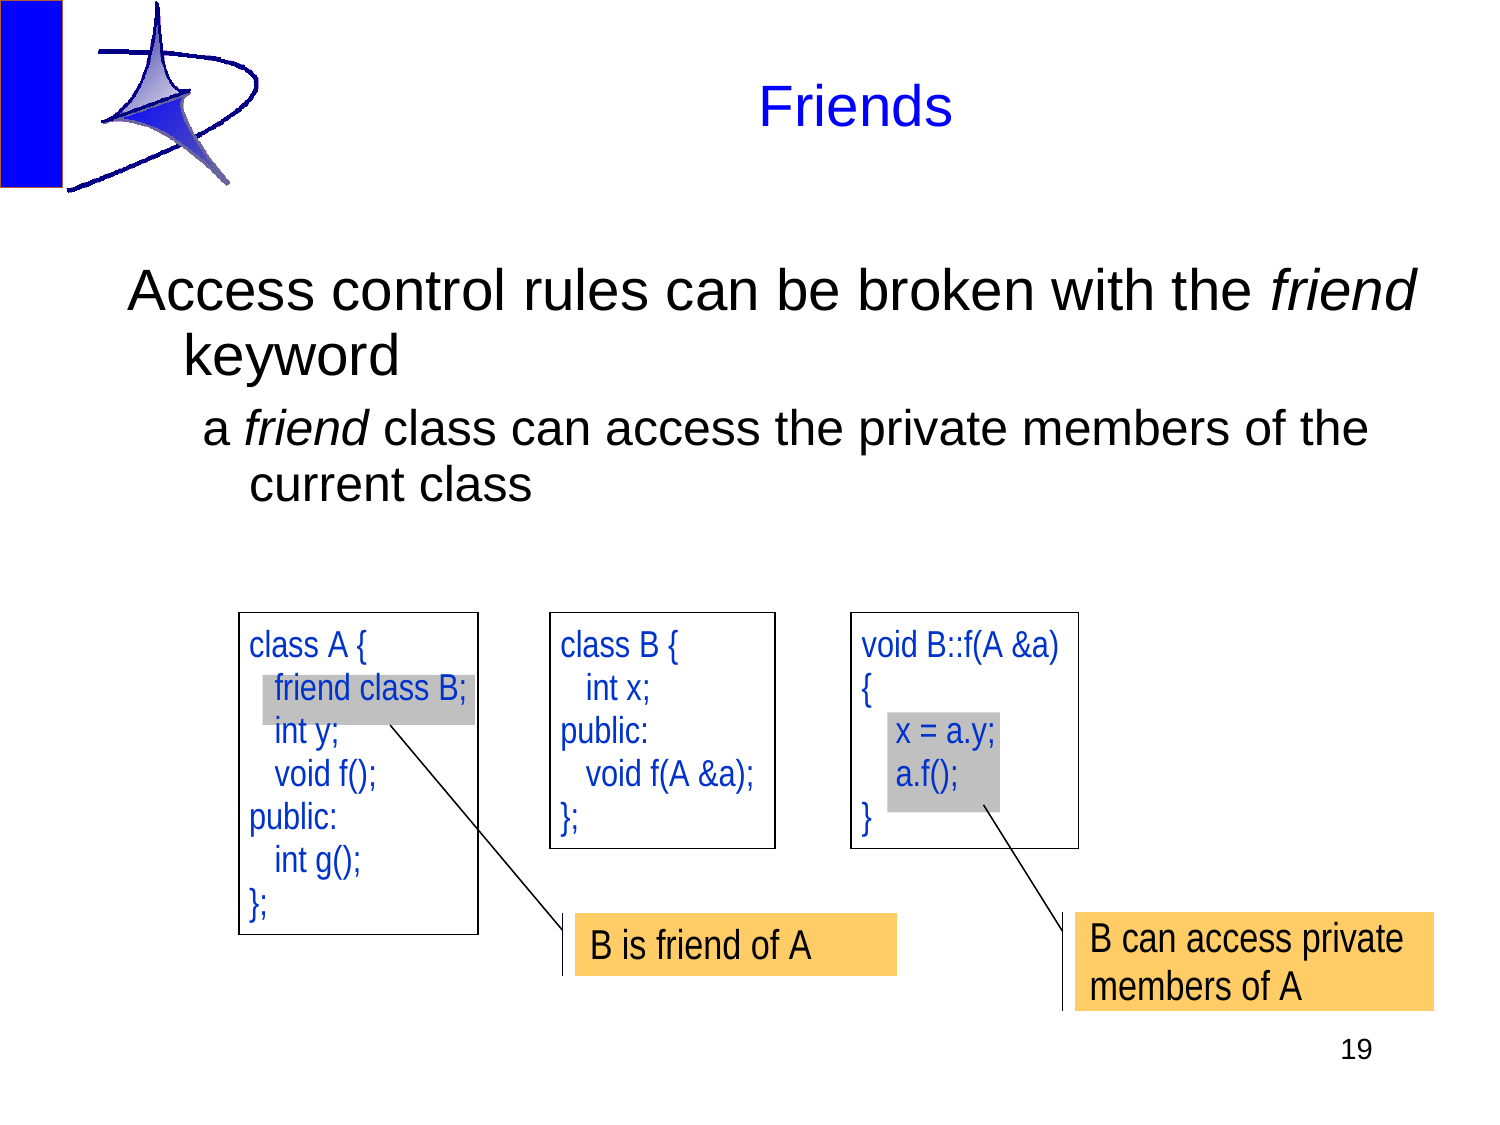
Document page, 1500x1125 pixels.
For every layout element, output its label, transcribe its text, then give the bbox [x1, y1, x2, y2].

picture [62, 0, 263, 197]
text_box class A { friend class B; int y; void f(); public: int g(); }; [238, 612, 478, 935]
text_box class B { int x; public: void f(A &a); }; [549, 612, 776, 849]
text_box B can access private members of A [1075, 912, 1434, 1011]
list Access control rules can be broken with the friend keyword a friend class can access the private members of the current class [112, 249, 1450, 584]
title Friends [262, 24, 1450, 188]
text_box void B::f(A &a) { x = a.y; a.f(); } [851, 612, 1079, 849]
text_box B is friend of A [575, 913, 897, 976]
